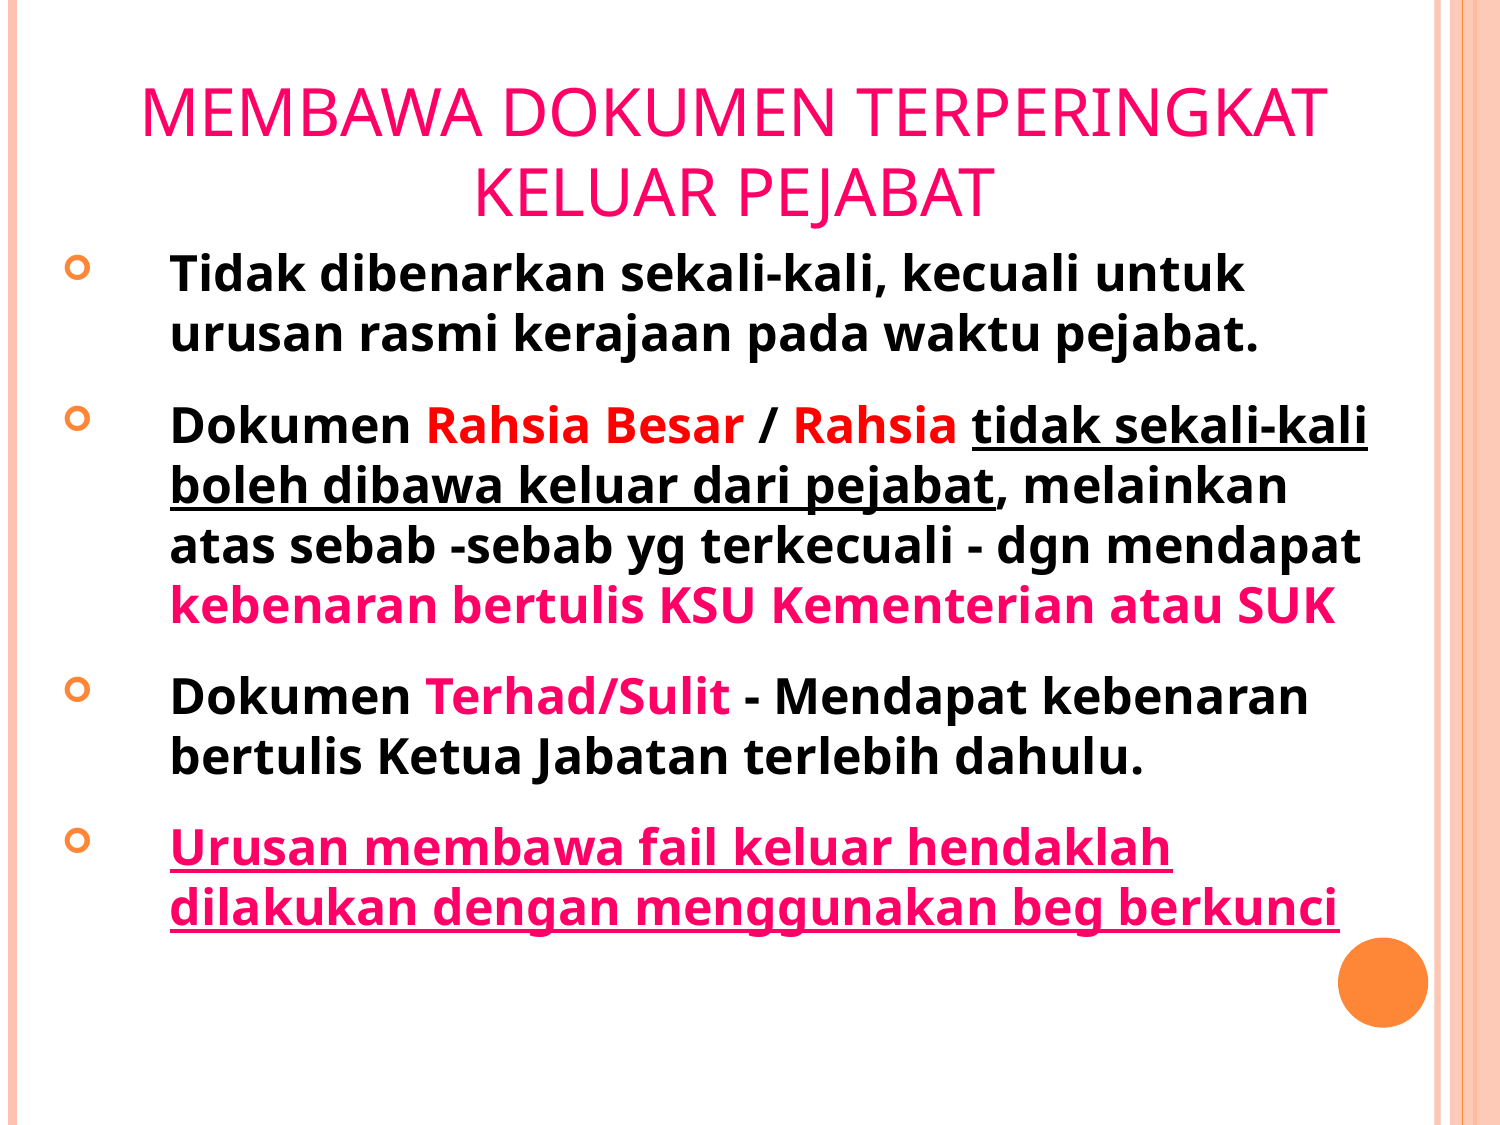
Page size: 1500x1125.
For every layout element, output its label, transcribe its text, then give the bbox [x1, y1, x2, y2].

title MEMBAWA DOKUMEN TERPERINGKAT KELUAR PEJABAT [37, 49, 1432, 238]
list Tidak dibenarkan sekali-kali, kecuali untuk urusan rasmi kerajaan pada waktu pejabat. Dokumen Rahsia Besar / Rahsia tidak sekali-kali boleh dibawa keluar dari pejabat, melainkan atas sebab -sebab yg terkecuali - dgn mendapat kebenaran bertulis KSU Kementerian atau SUK Dokumen Terhad/Sulit - Mendapat kebenaran bertulis Ketua Jabatan terlebih dahulu. Urusan membawa fail keluar hendaklah dilakukan dengan menggunakan beg berkunci [46, 238, 1388, 1090]
